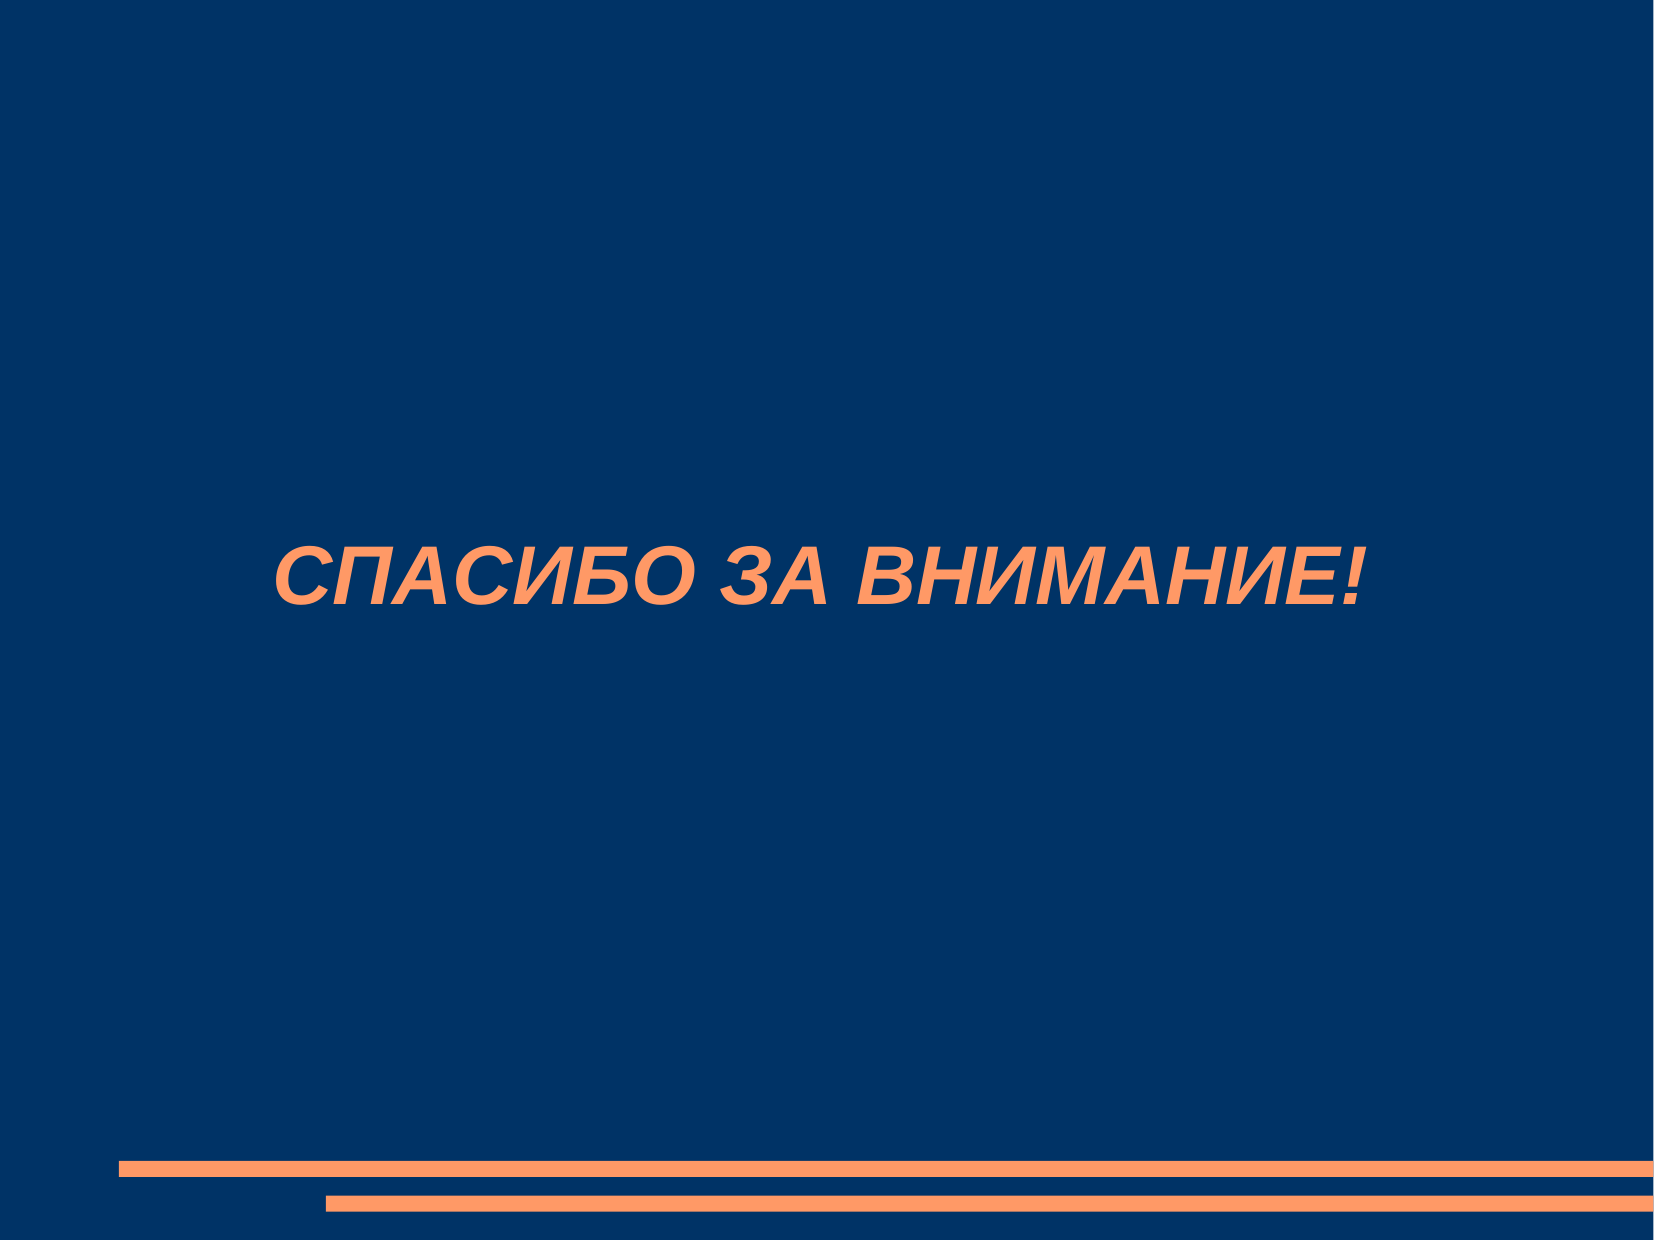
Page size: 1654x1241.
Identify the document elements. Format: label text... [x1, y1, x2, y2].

title СПАСИБО ЗА ВНИМАНИЕ! [76, 472, 1565, 680]
